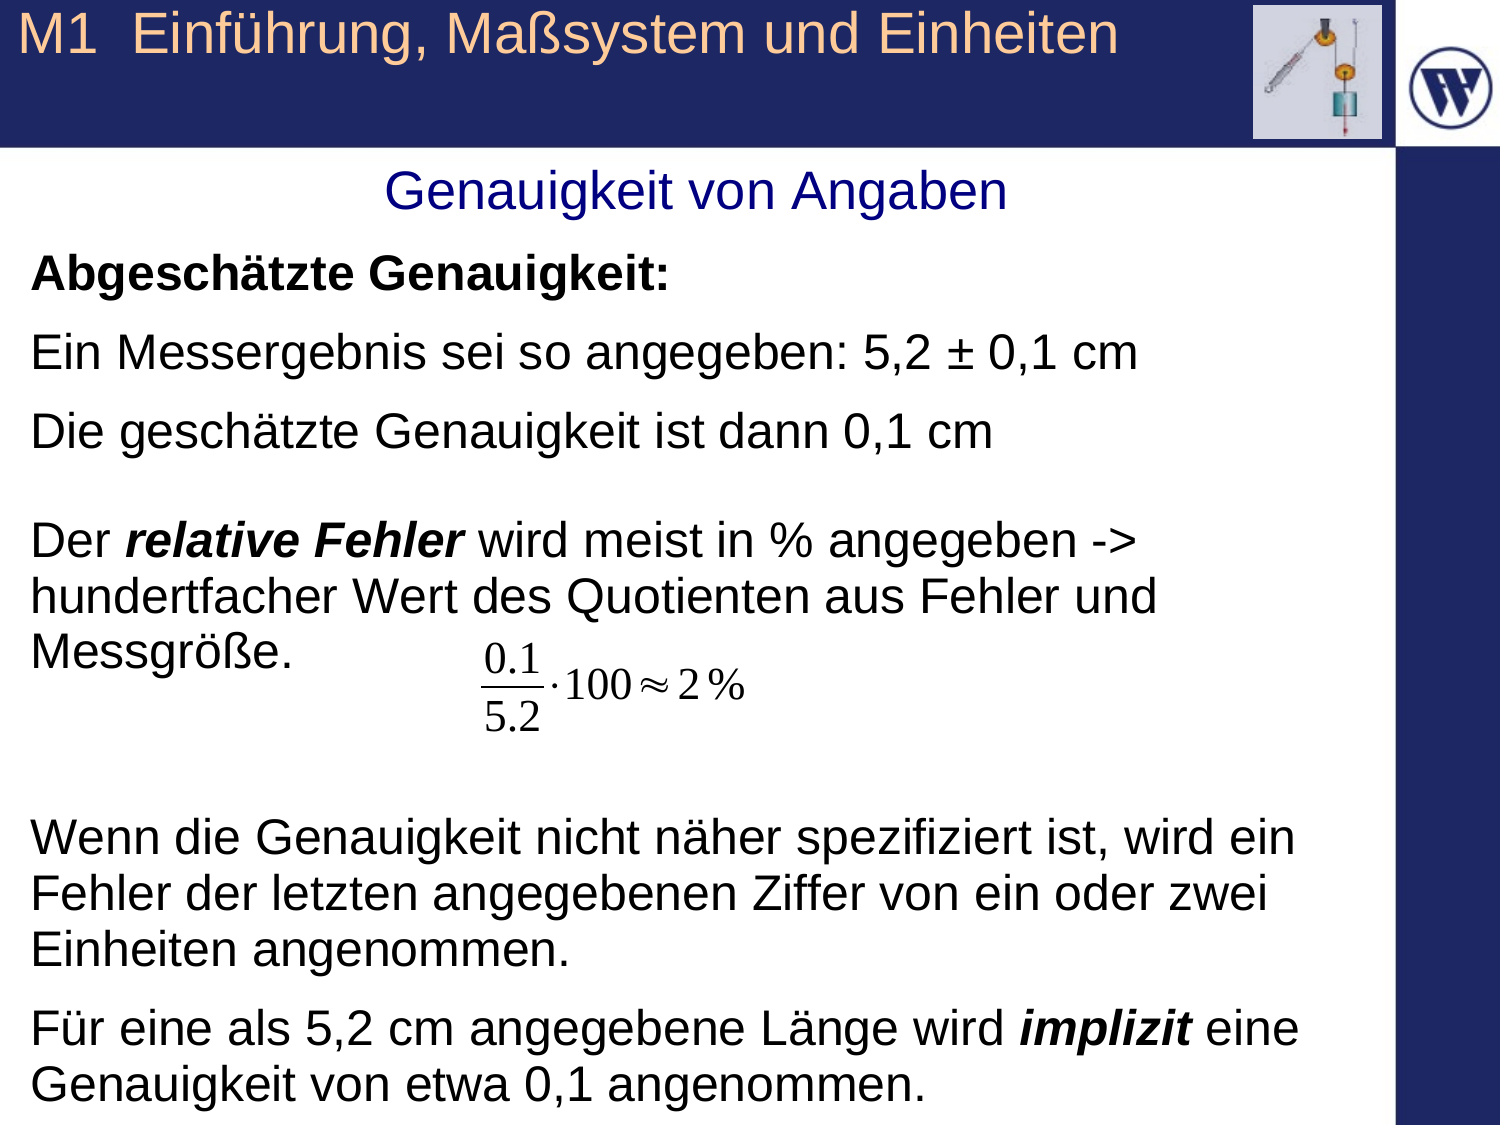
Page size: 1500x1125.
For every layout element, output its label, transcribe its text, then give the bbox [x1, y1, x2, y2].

text_box Genauigkeit von Angaben Abgeschätzte Genauigkeit: Ein Messergebnis sei so angegeben: 5,2 ± 0,1 cm Die geschätzte Genauigkeit ist dann 0,1 cm Der relative Fehler wird meist in % angegeben -> hundertfacher Wert des Quotienten aus Fehler und Messgröße. Wenn die Genauigkeit nicht näher spezifiziert ist, wird ein Fehler der letzten angegebenen Ziffer von ein oder zwei Einheiten angenommen. Für eine als 5,2 cm angegebene Länge wird implizit eine Genauigkeit von etwa 0,1 angenommen. [15, 153, 1379, 1064]
picture [0, 0, 1500, 1125]
chart [473, 632, 752, 742]
